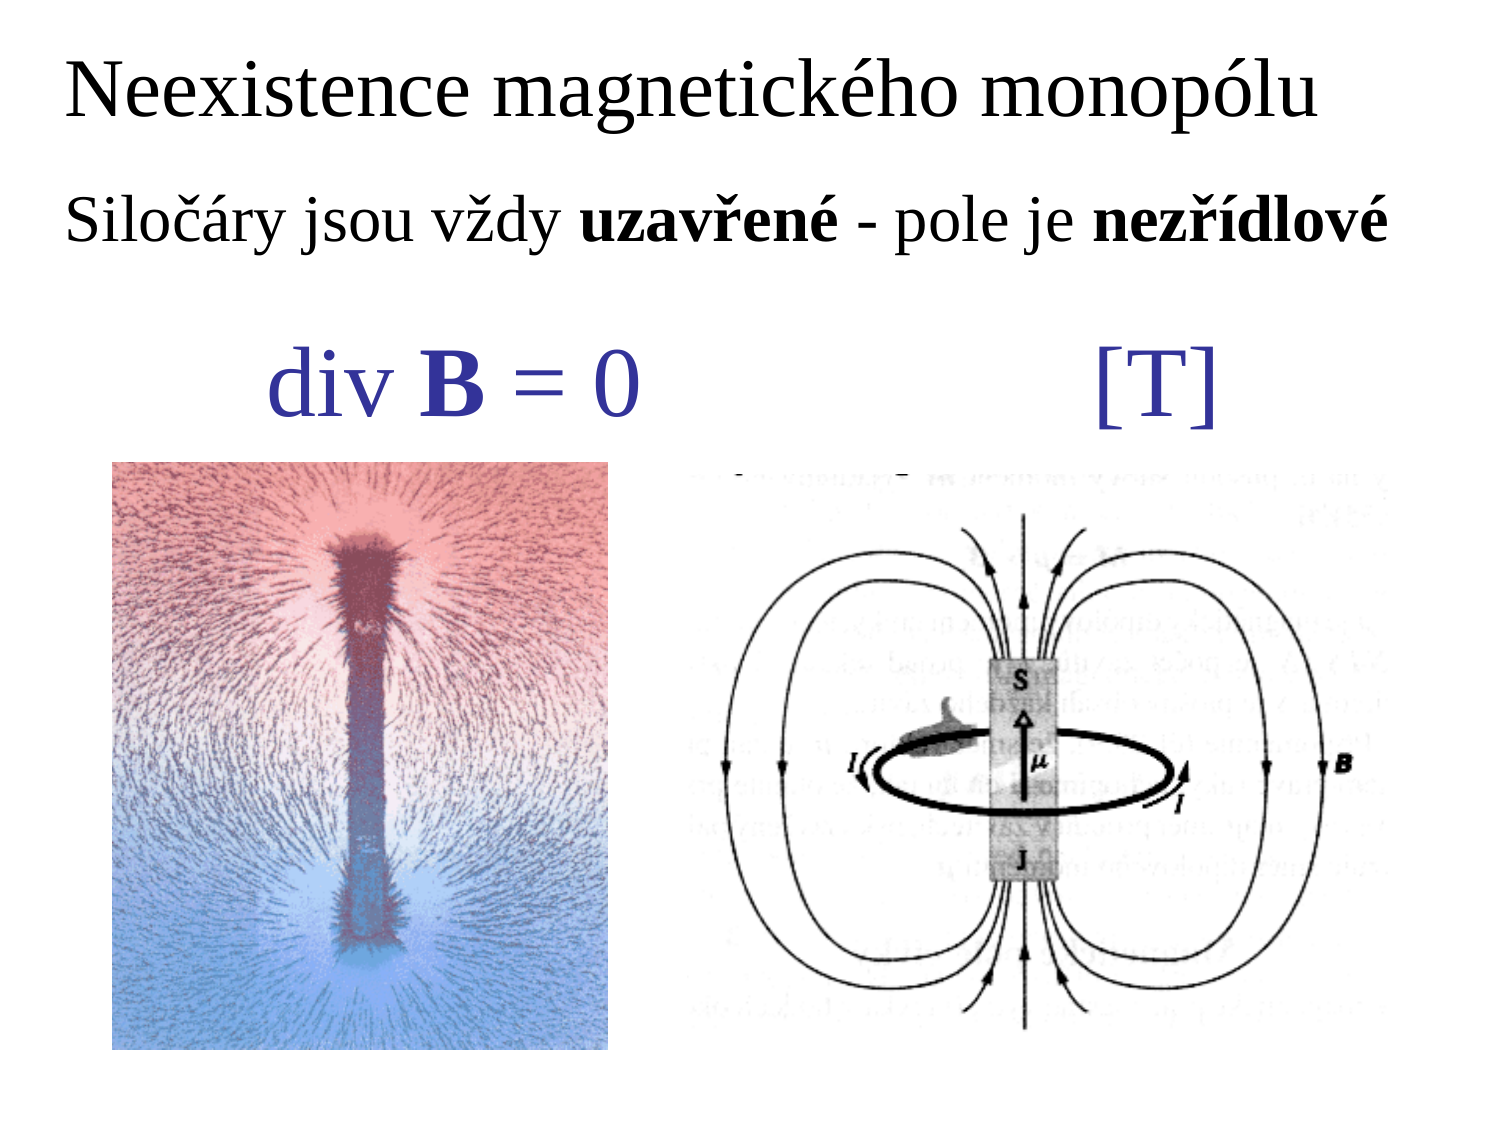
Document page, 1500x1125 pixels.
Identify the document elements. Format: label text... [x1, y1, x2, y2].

picture [112, 462, 608, 1051]
picture [687, 474, 1388, 1034]
text_box Neexistence magnetického monopólu Siločáry jsou vždy uzavřené - pole je nezřídlové div B = 0 [T] [49, 24, 1438, 445]
